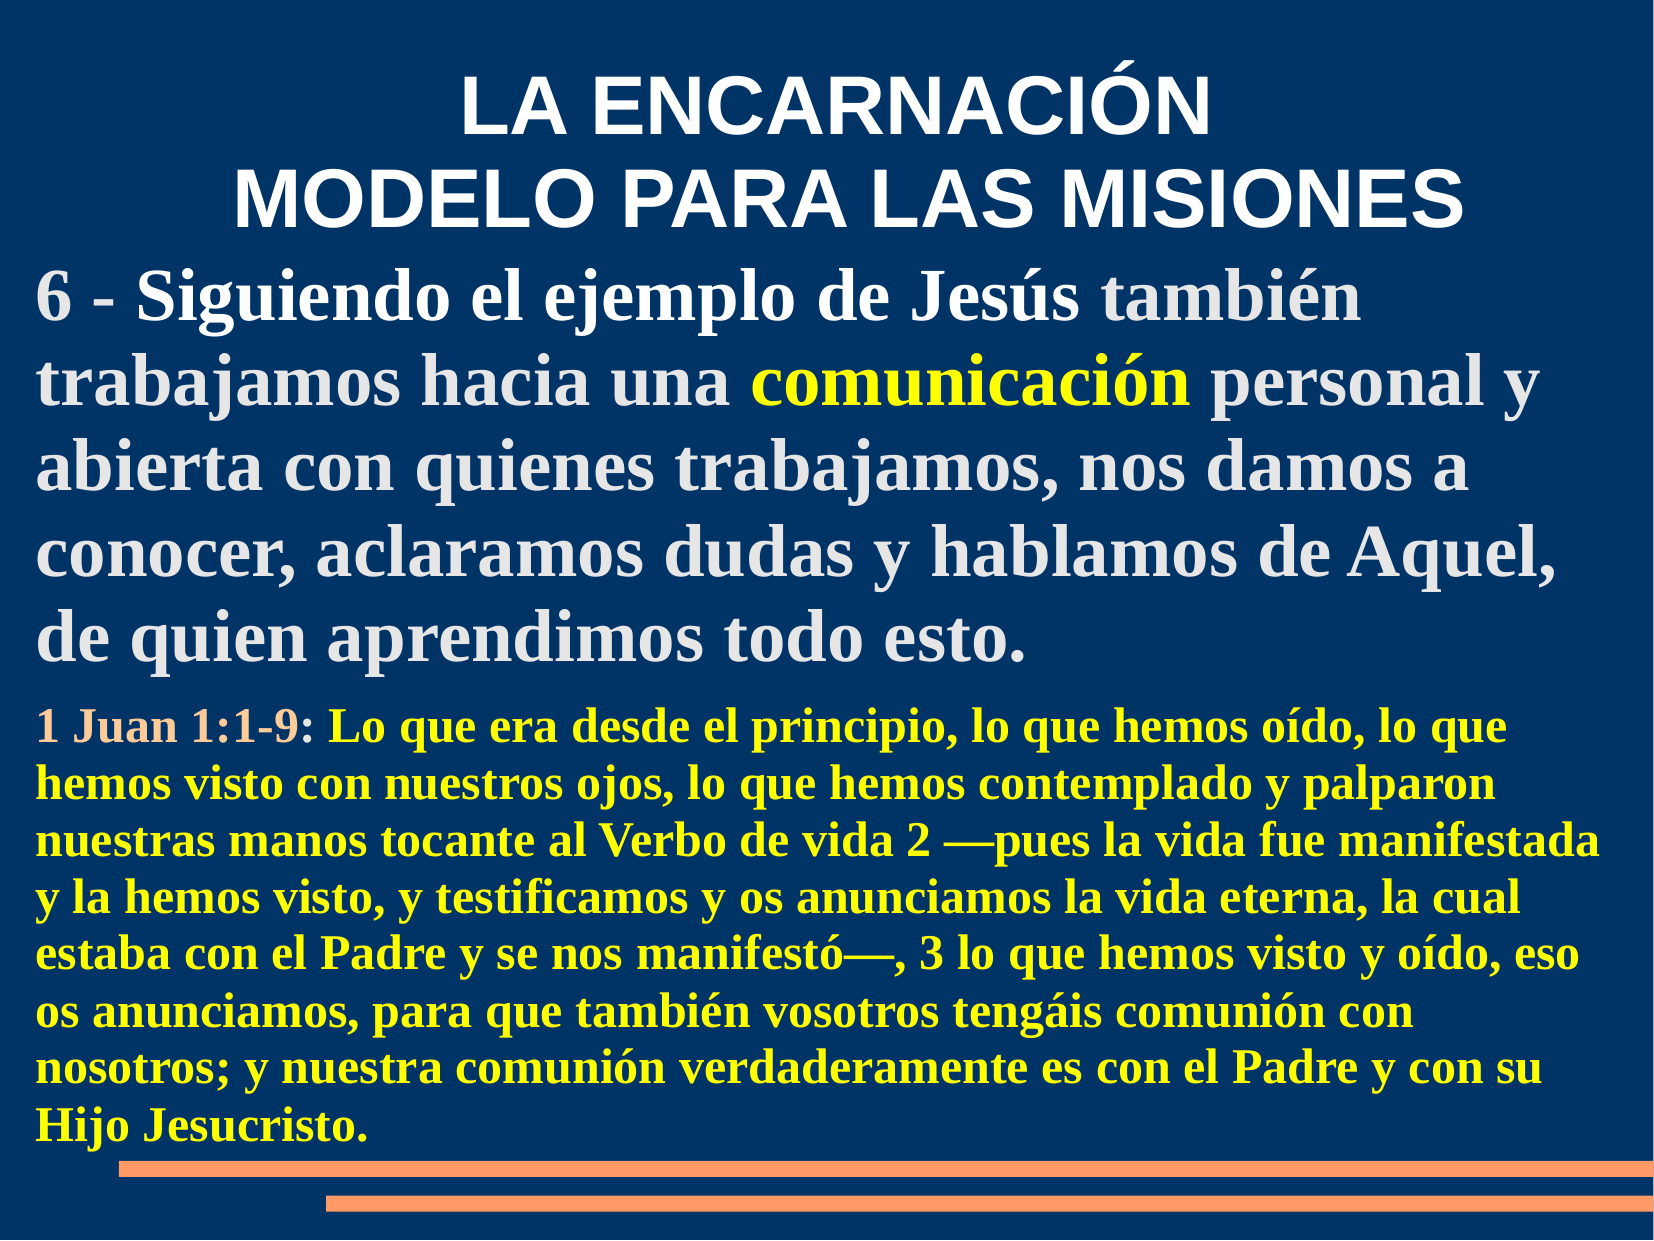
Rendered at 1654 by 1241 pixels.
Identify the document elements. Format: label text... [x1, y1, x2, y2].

title LA ENCARNACIÓN MODELO PARA LAS MISIONES [121, 46, 1534, 247]
list 6 - Siguiendo el ejemplo de Jesús también trabajamos hacia una comunicación personal y abierta con quienes trabajamos, nos damos a conocer, aclaramos dudas y hablamos de Aquel, de quien aprendimos todo esto. 1 Juan 1:1-9: Lo que era desde el principio, lo que hemos oído, lo que hemos visto con nuestros ojos, lo que hemos contemplado y palparon nuestras manos tocante al Verbo de vida 2 —pues la vida fue manifestada y la hemos visto, y testificamos y os anunciamos la vida eterna, la cual estaba con el Padre y se nos manifestó—, 3 lo que hemos visto y oído, eso os anunciamos, para que también vosotros tengáis comunión con nosotros; y nuestra comunión verdaderamente es con el Padre y con su Hijo Jesucristo. [35, 247, 1618, 1158]
